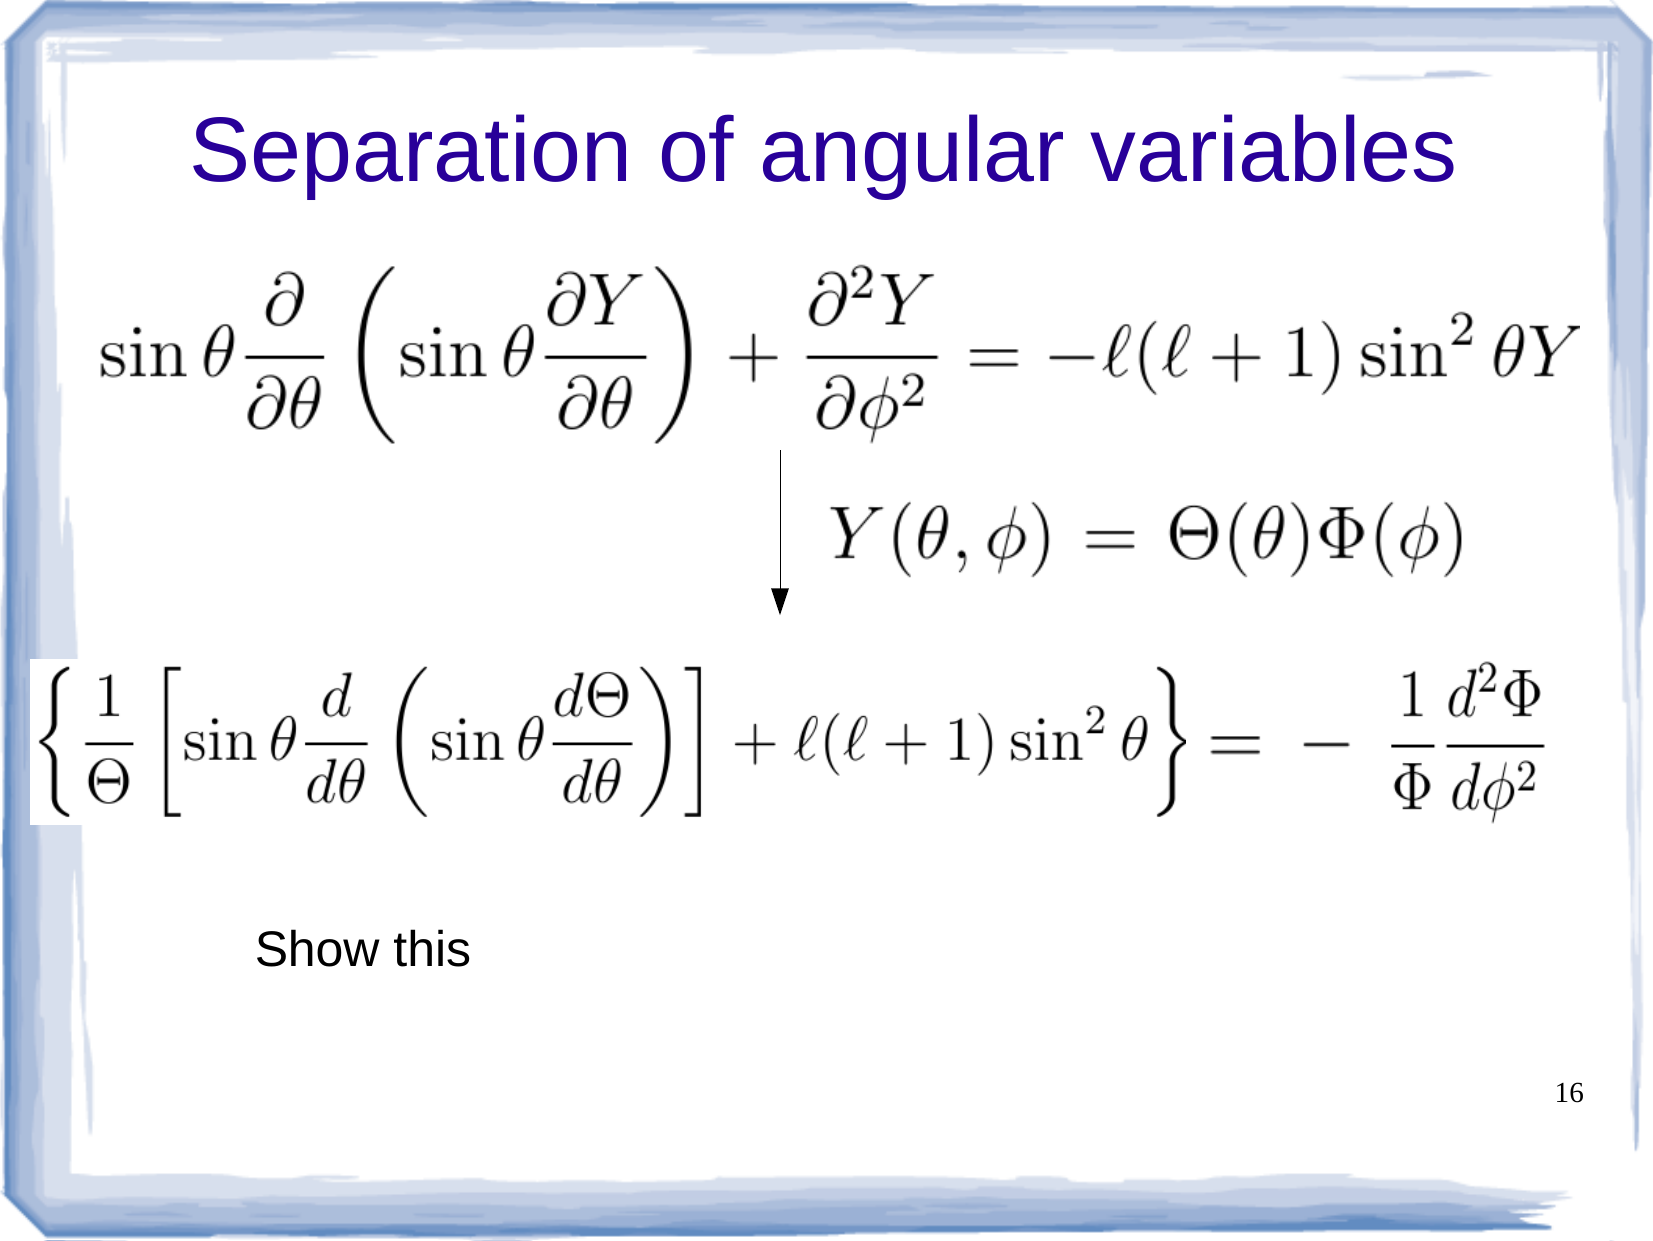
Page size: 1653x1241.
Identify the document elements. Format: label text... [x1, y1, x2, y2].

title Separation of angular variables [82, 49, 1567, 226]
picture [0, 0, 1653, 1241]
text_box Show this [240, 915, 736, 986]
